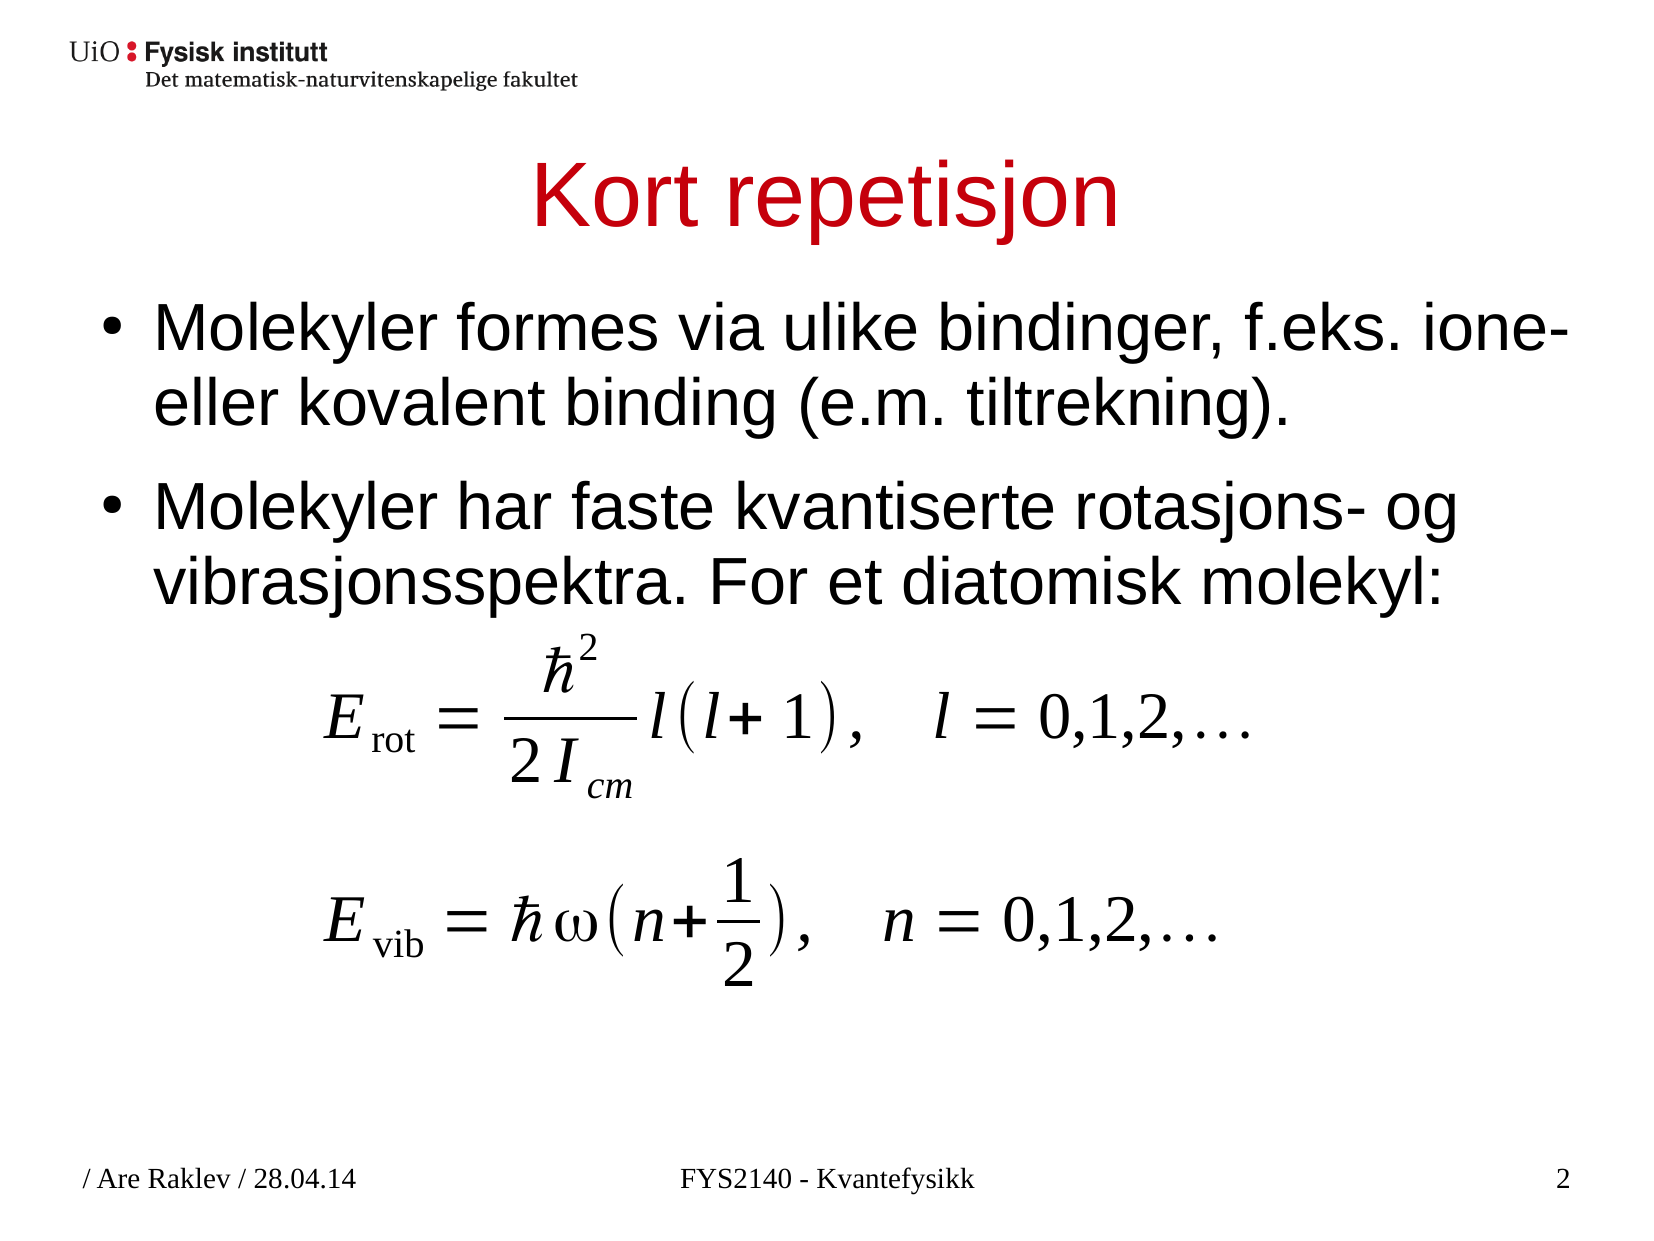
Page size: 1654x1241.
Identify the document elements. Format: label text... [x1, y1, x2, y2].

chart [313, 624, 1262, 808]
chart [313, 843, 1230, 1001]
picture [68, 37, 581, 93]
list Molekyler formes via ulike bindinger, f.eks. ione- eller kovalent binding (e.m. tiltrekning). Molekyler har faste kvantiserte rotasjons- og vibrasjonsspektra. For et diatomisk molekyl: [82, 290, 1576, 1094]
title Kort repetisjon [82, 90, 1571, 290]
